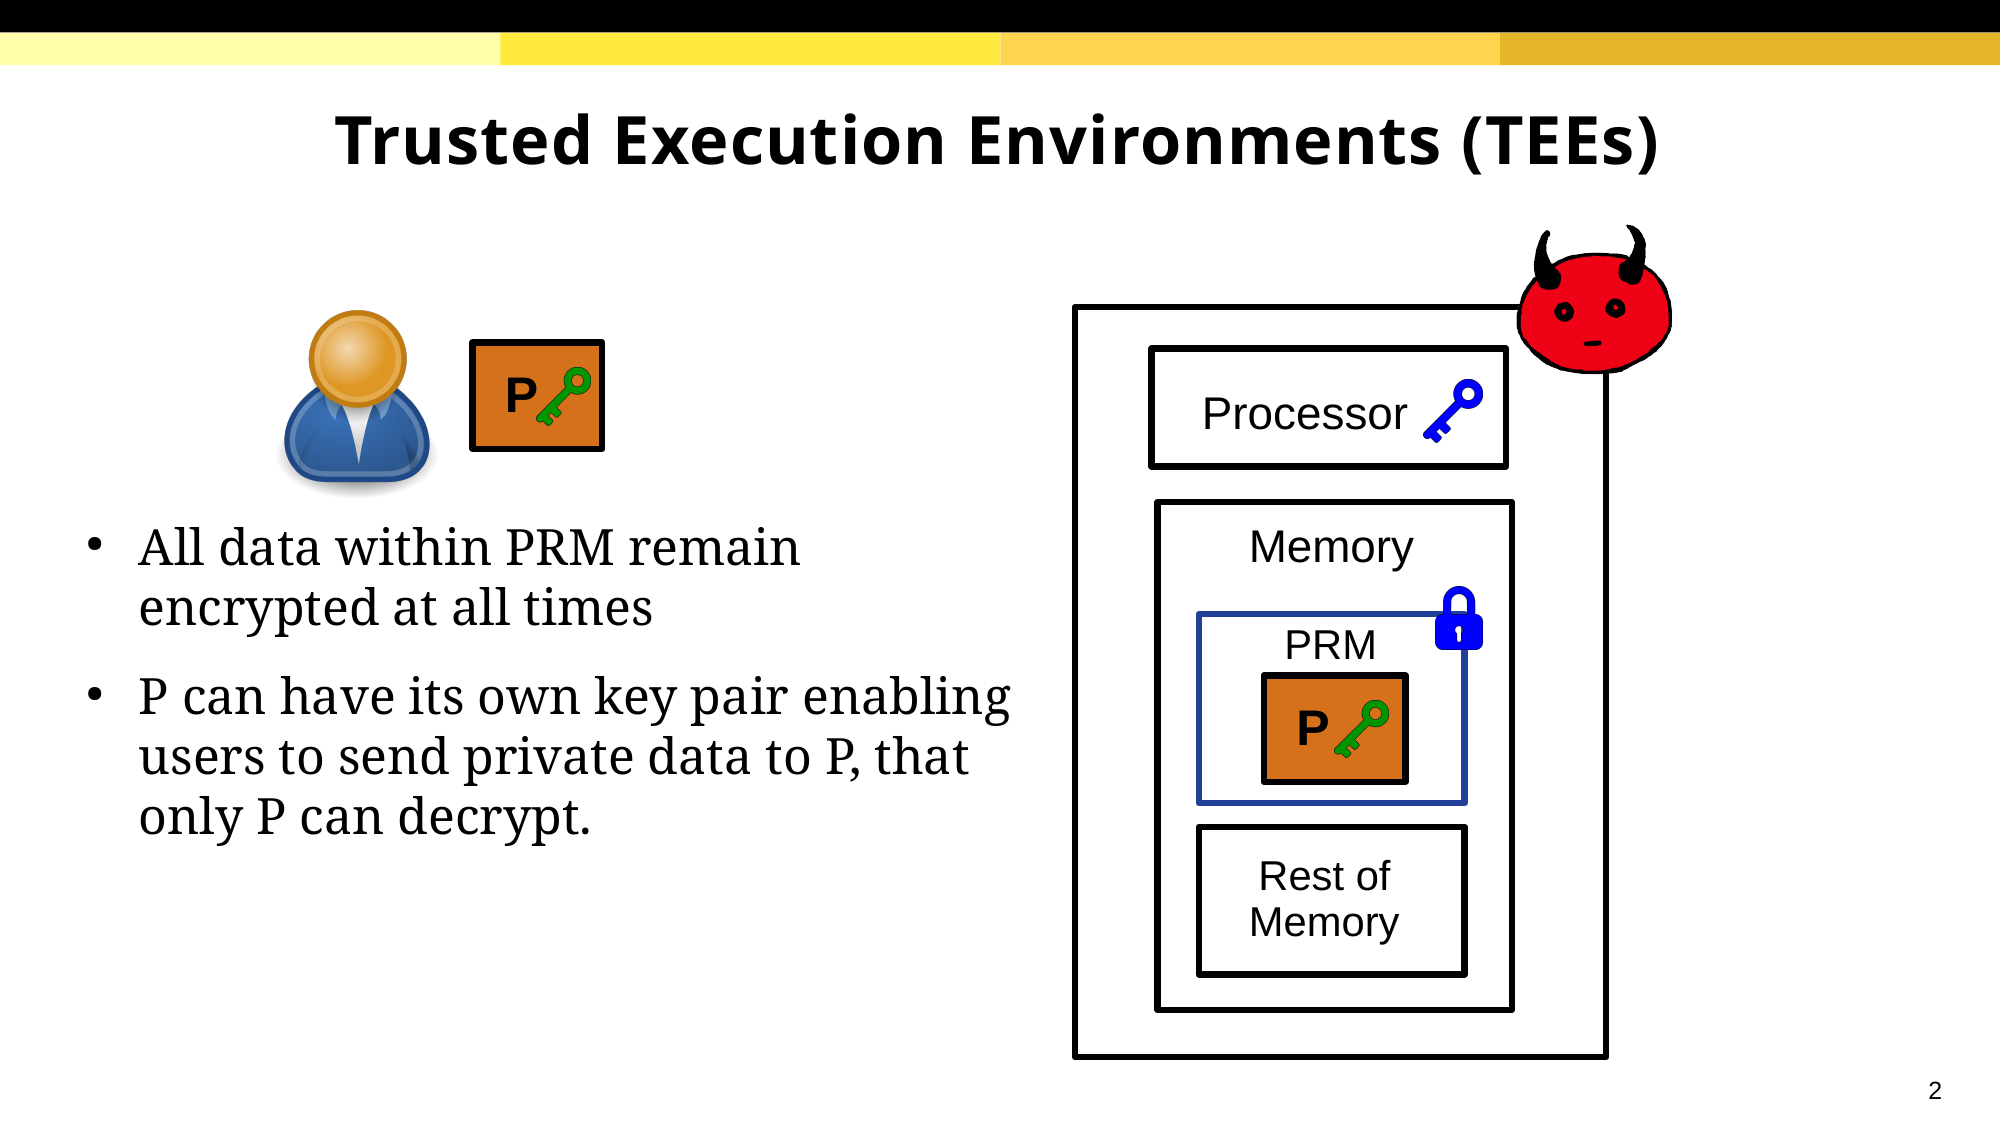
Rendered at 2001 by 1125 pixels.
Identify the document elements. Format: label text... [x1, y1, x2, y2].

text_box Processor [1187, 380, 1424, 447]
text_box 2 [1913, 1069, 1958, 1112]
picture [253, 301, 461, 507]
list All data within PRM remain encrypted at all times P can have its own key pair enabling users to send private data to P, that only P can decrypt. [53, 507, 1069, 981]
picture [1423, 379, 1483, 443]
text_box PRM [1269, 614, 1393, 675]
picture [536, 367, 591, 426]
text_box P [490, 360, 554, 431]
picture [1435, 586, 1483, 650]
text_box P [1281, 693, 1345, 764]
text_box [472, 342, 603, 449]
picture [1334, 700, 1389, 758]
text_box Rest of Memory [1234, 845, 1415, 954]
text_box [1074, 307, 1607, 1058]
picture [1516, 224, 1672, 379]
text_box Memory [1234, 513, 1430, 580]
title Trusted Execution Environments (TEEs) [48, 71, 1947, 219]
